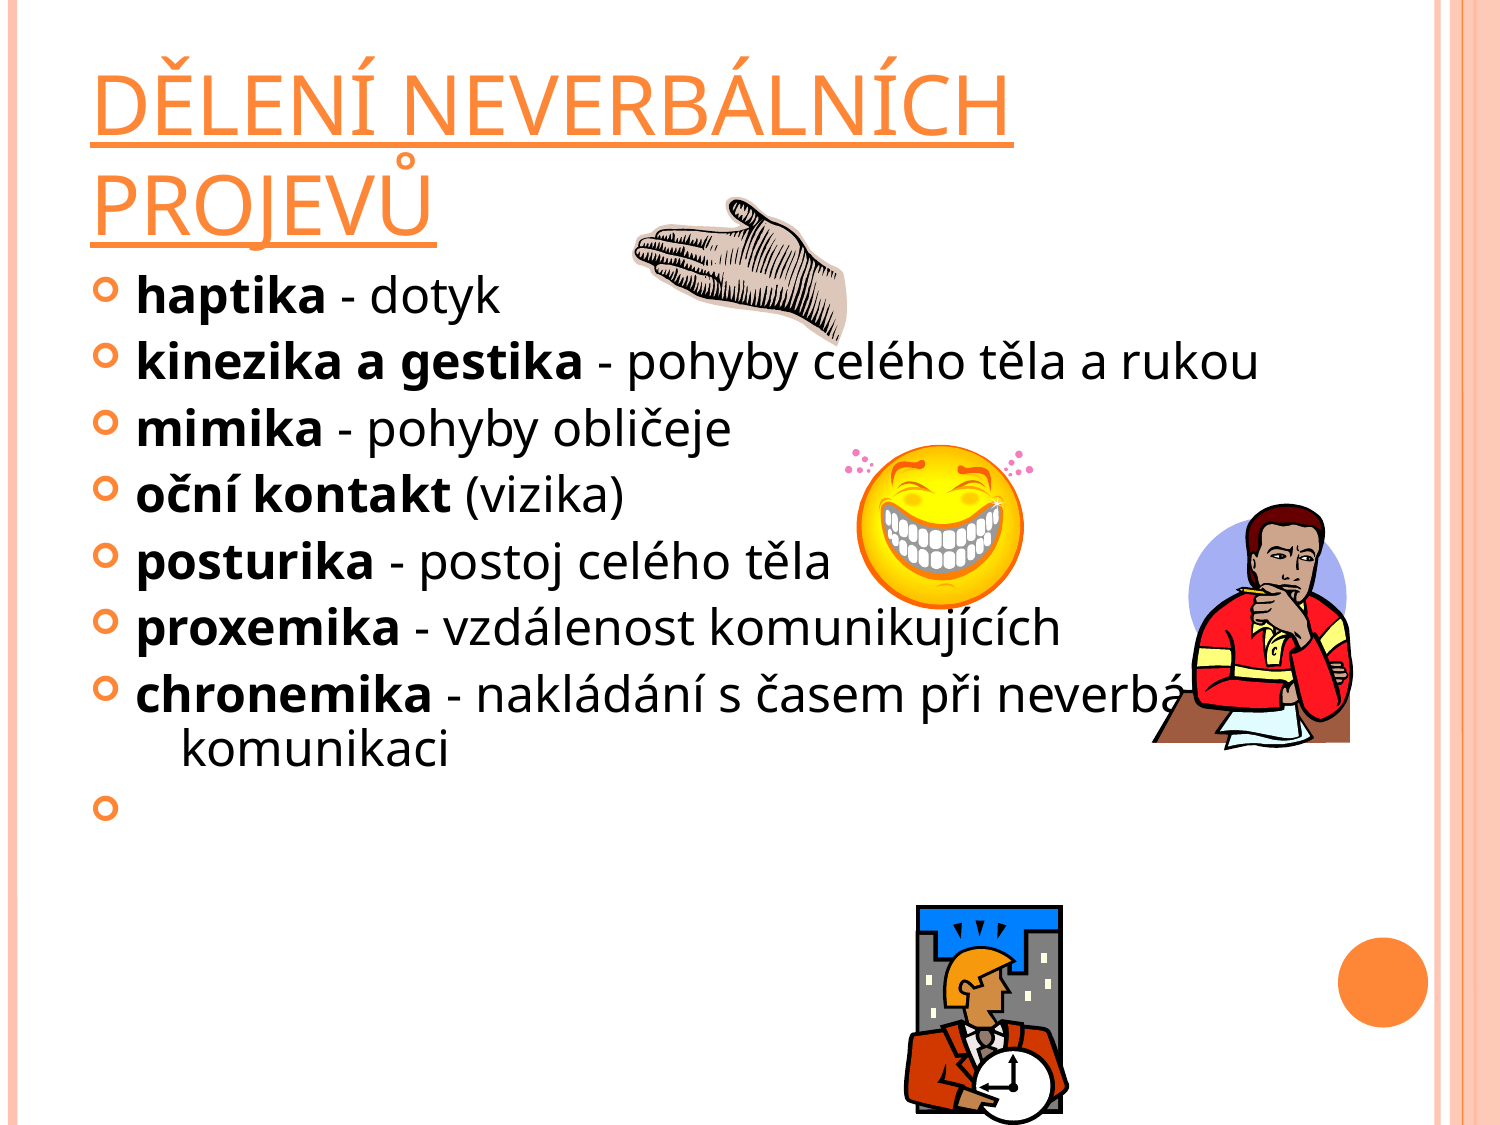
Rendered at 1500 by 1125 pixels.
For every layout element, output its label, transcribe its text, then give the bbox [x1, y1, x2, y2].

picture [631, 196, 850, 347]
list haptika - dotyk kinezika a gestika - pohyby celého těla a rukou mimika - pohyby obličeje oční kontakt (vizika) posturika - postoj celého těla proxemika - vzdálenost komunikujících chronemika - nakládání s časem při neverbální komunikaci [75, 262, 1300, 1062]
picture [844, 444, 1034, 610]
title Dělení neverbálních projevů [75, 45, 1300, 233]
picture [1151, 503, 1355, 751]
picture [903, 904, 1070, 1125]
